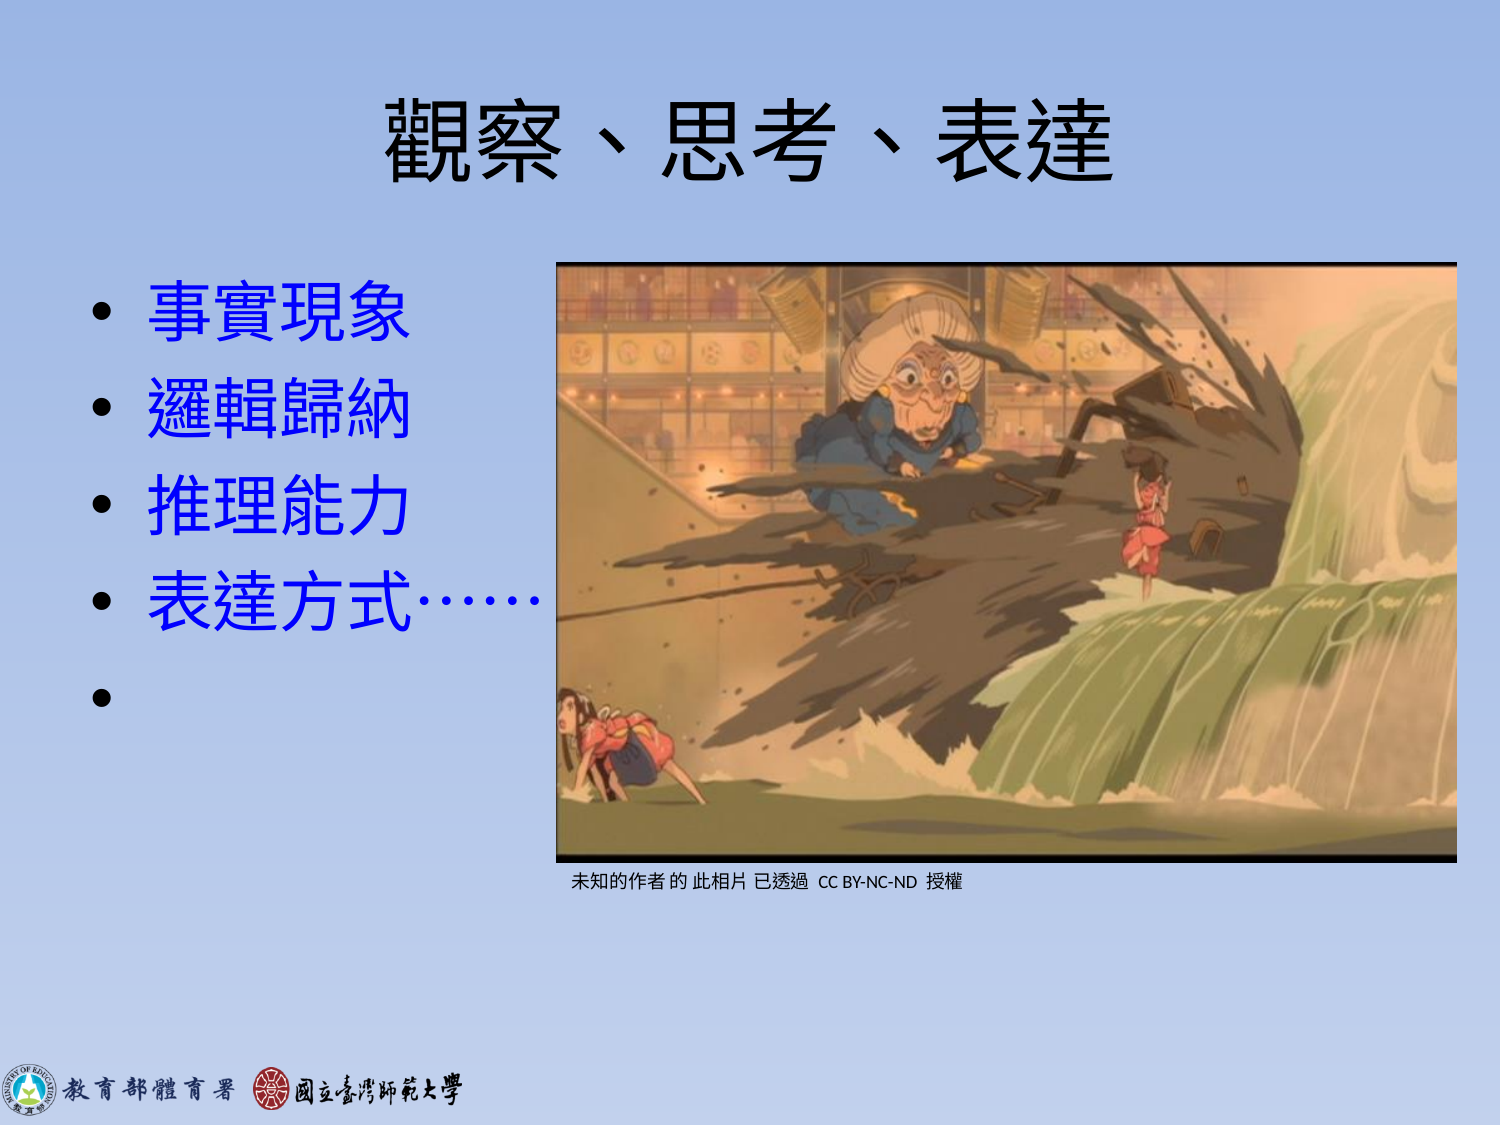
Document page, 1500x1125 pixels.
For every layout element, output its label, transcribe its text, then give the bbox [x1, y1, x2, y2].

picture [556, 262, 1457, 862]
list 事實現象 邏輯歸納 推理能力 表達方式…… [75, 262, 1426, 1005]
title 觀察、思考、表達 [75, 45, 1426, 233]
text_box 未知的作者 的 此相片 已透過 CC BY-NC-ND 授權 [556, 862, 1457, 901]
